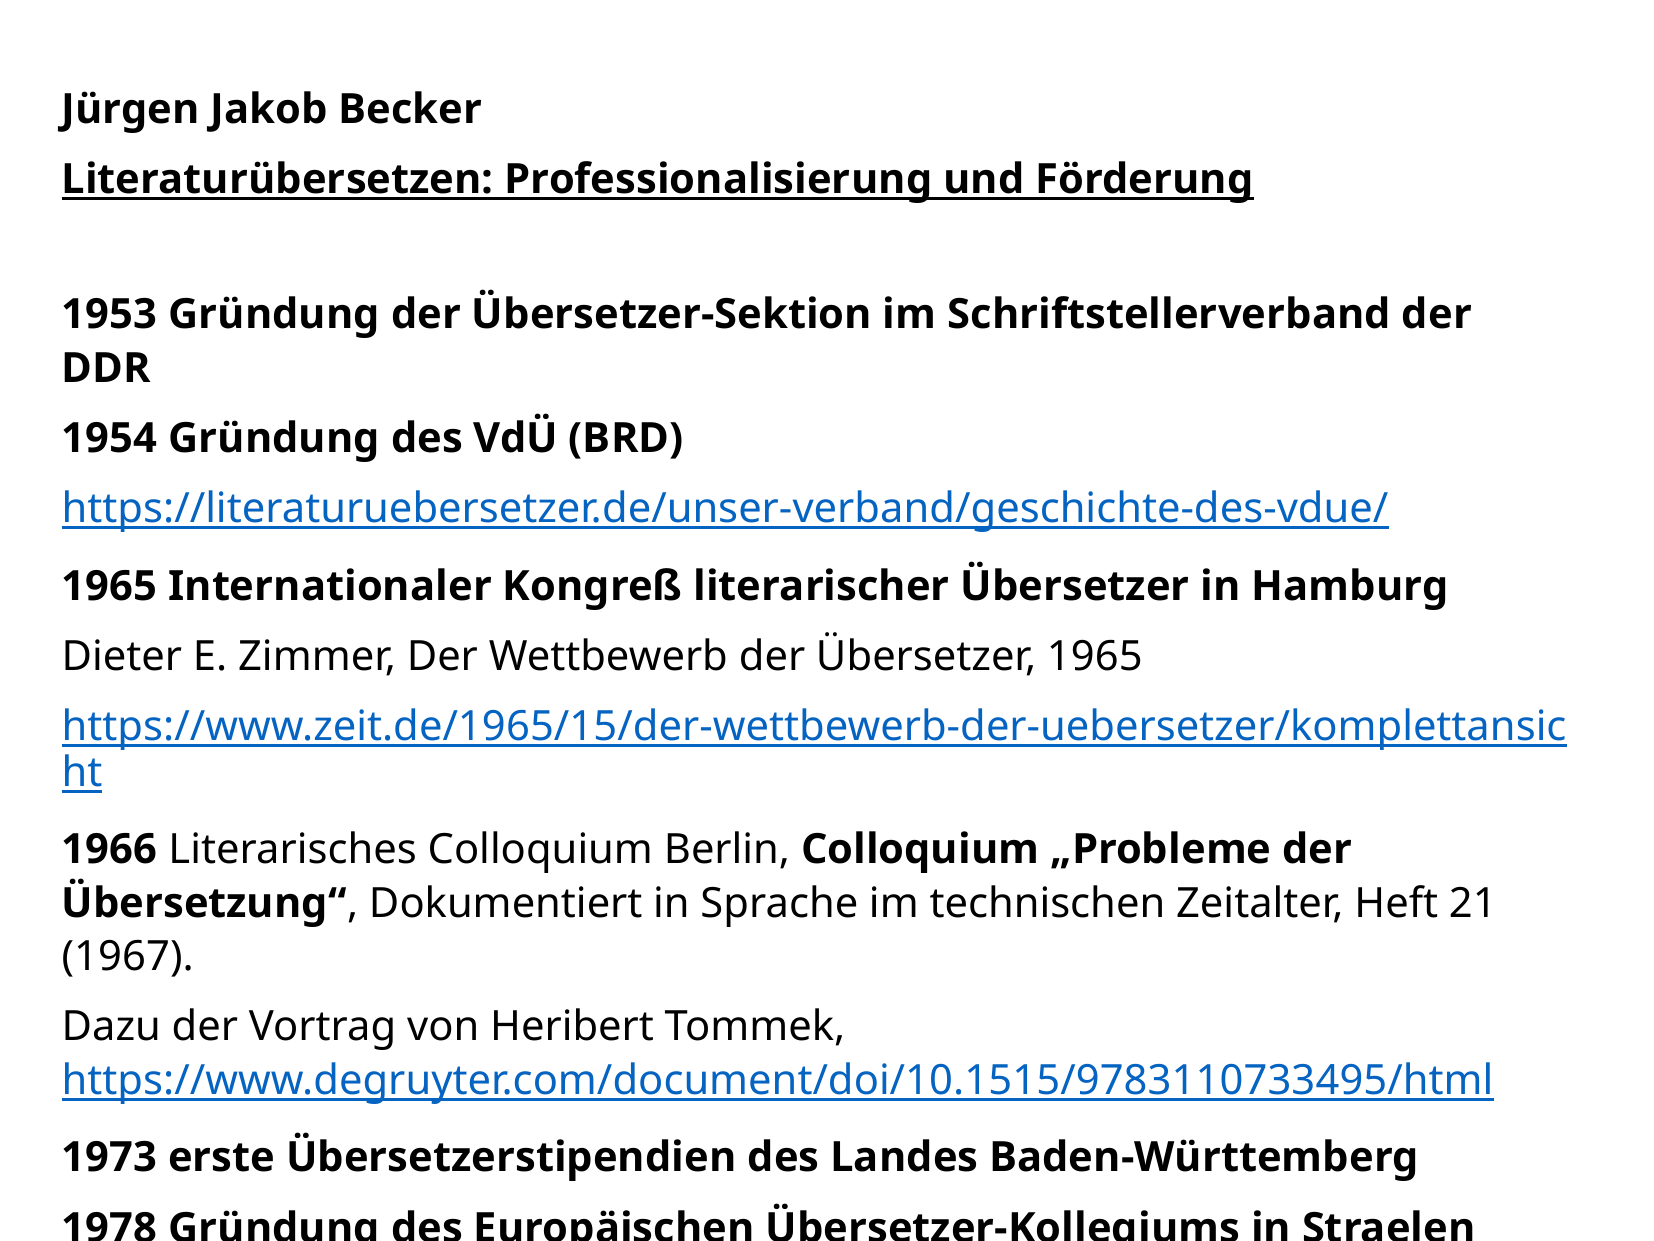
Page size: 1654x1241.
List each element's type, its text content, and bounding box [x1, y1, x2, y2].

text_box Jürgen Jakob Becker Literaturübersetzen: Professionalisierung und Förderung 1953 Gründung der Übersetzer-Sektion im Schriftstellerverband der DDR 1954 Gründung des VdÜ (BRD) https://literaturuebersetzer.de/unser-verband/geschichte-des-vdue/ 1965 Internationaler Kongreß literarischer Übersetzer in Hamburg Dieter E. Zimmer, Der Wettbewerb der Übersetzer, 1965 https://www.zeit.de/1965/15/der-wettbewerb-der-uebersetzer/komplettansicht 1966 Literarisches Colloquium Berlin, Colloquium „Probleme der Übersetzung“, Dokumentiert in Sprache im technischen Zeitalter, Heft 21 (1967). Dazu der Vortrag von Heribert Tommek, https://www.degruyter.com/document/doi/10.1515/9783110733495/html 1973 erste Übersetzerstipendien des Landes Baden-Württemberg 1978 Gründung des Europäischen Übersetzer-Kollegiums in Straelen (NRW) [46, 70, 1586, 1241]
